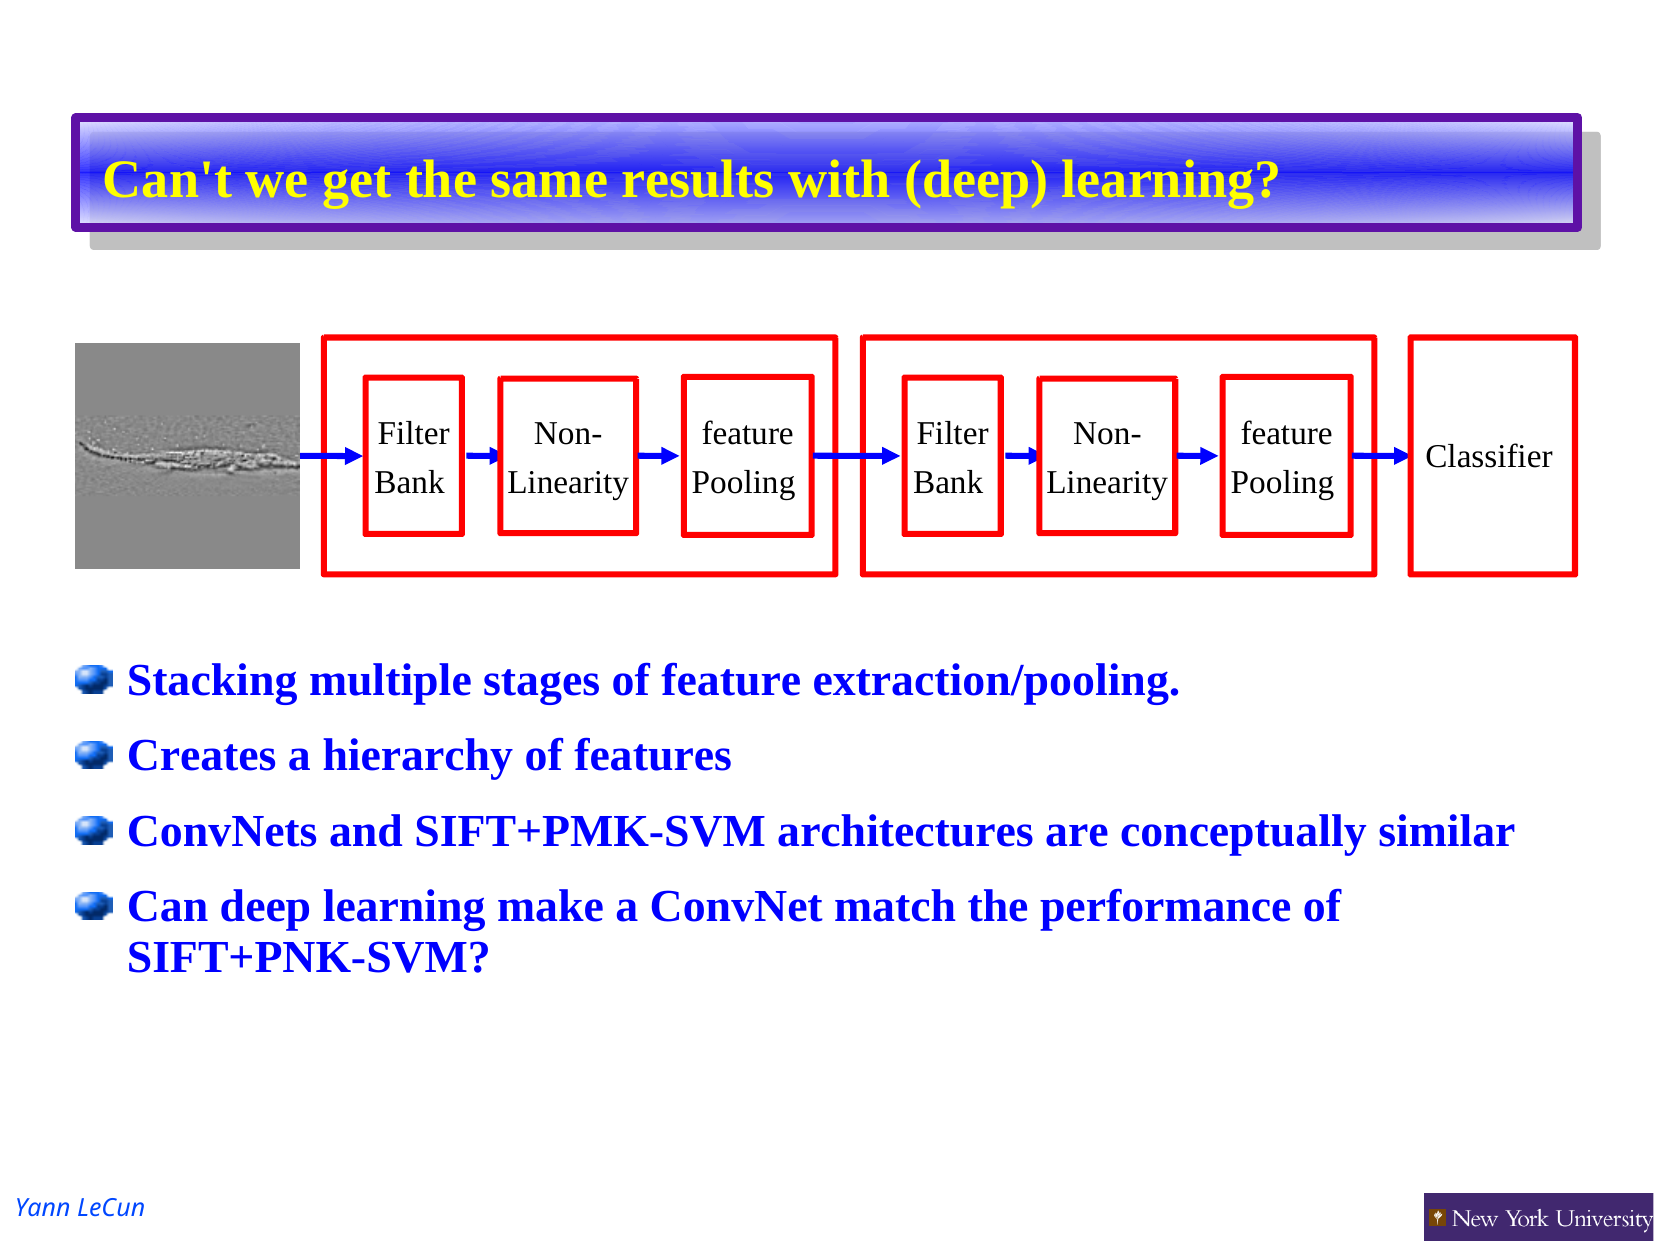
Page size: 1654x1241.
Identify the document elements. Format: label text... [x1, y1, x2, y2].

picture [1424, 1193, 1654, 1241]
text_box Non- Linearity [1039, 378, 1176, 534]
text_box Filter Bank [365, 377, 462, 534]
title Can't we get the same results with (deep) learning? [75, 117, 1578, 228]
picture [75, 343, 300, 569]
text_box Classifier [1410, 337, 1576, 575]
list Stacking multiple stages of feature extraction/pooling. Creates a hierarchy of features ConvNets and SIFT+PMK-SVM architectures are conceptually similar Can deep learning make a ConvNet match the performance of SIFT+PNK-SVM? [75, 654, 1576, 1126]
text_box [323, 337, 836, 575]
text_box Filter Bank [904, 377, 1001, 534]
text_box Non- Linearity [500, 378, 637, 534]
text_box feature Pooling [683, 376, 812, 535]
text_box [862, 337, 1375, 575]
text_box feature Pooling [1222, 376, 1351, 535]
